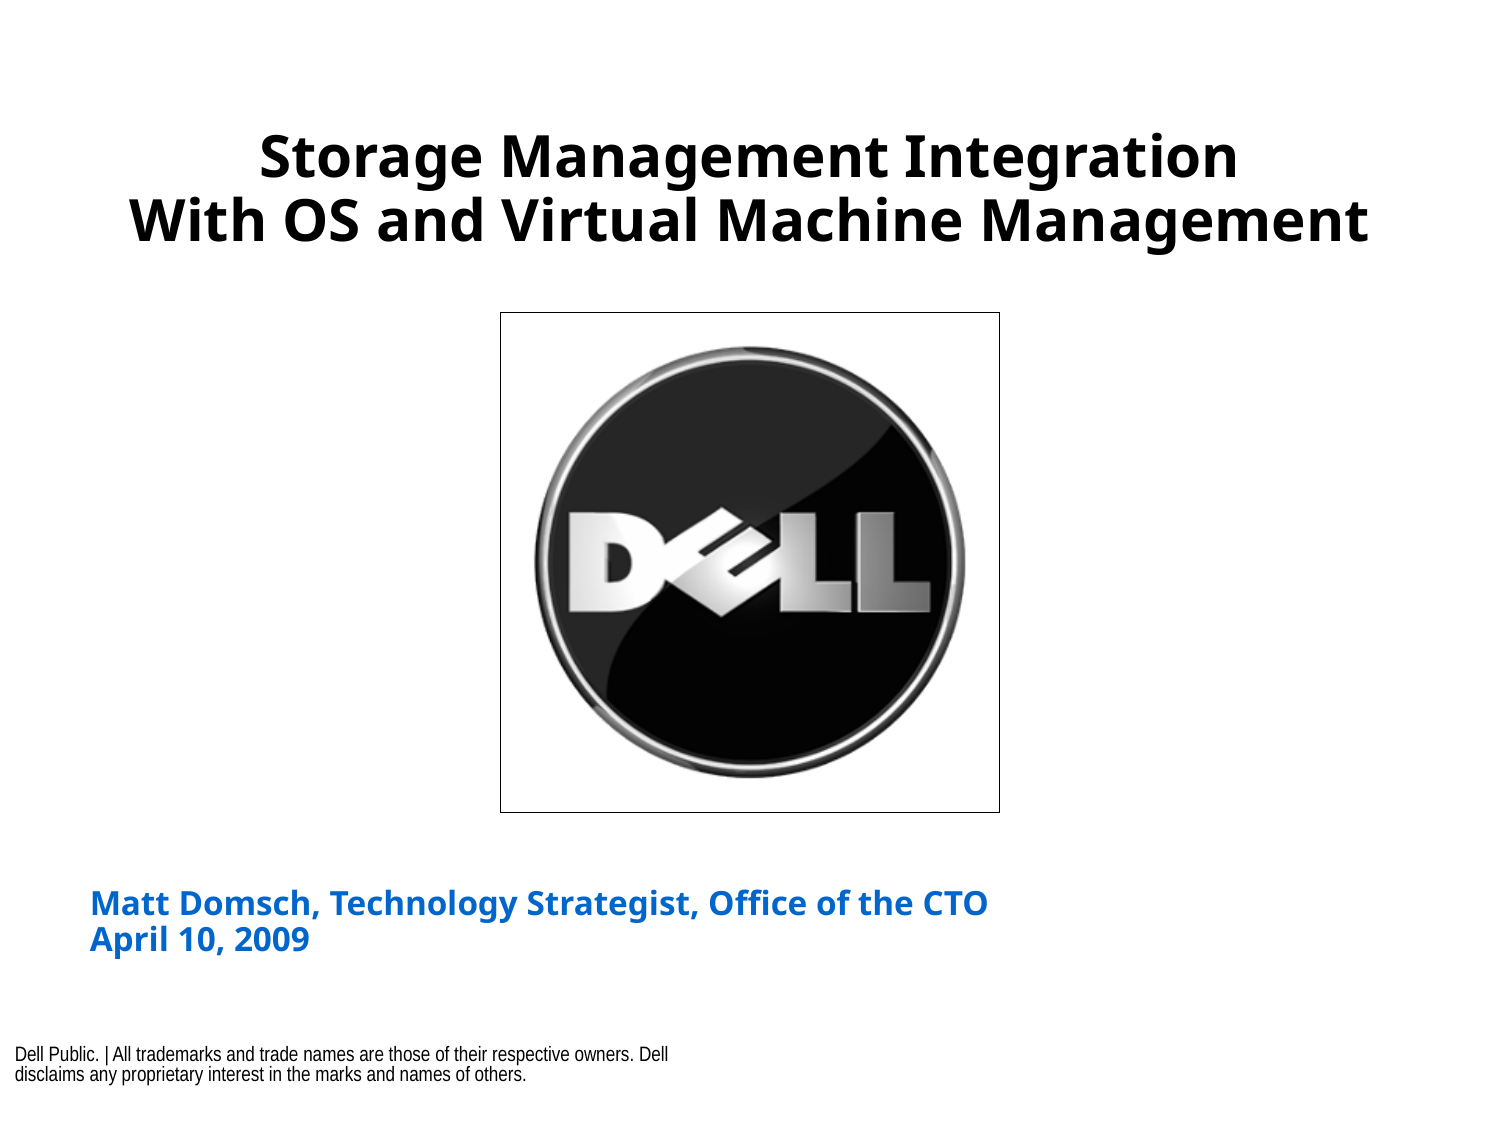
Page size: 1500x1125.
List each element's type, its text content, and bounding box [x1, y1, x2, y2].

title Matt Domsch, Technology Strategist, Office of the CTO April 10, 2009 [75, 825, 1426, 1067]
text_box Dell Public. | All trademarks and trade names are those of their respective owners. Dell disclaims any proprietary interest in the marks and names of others. [0, 1037, 738, 1125]
text_box Storage Management Integration With OS and Virtual Machine Management [74, 40, 1425, 241]
picture [501, 313, 999, 812]
